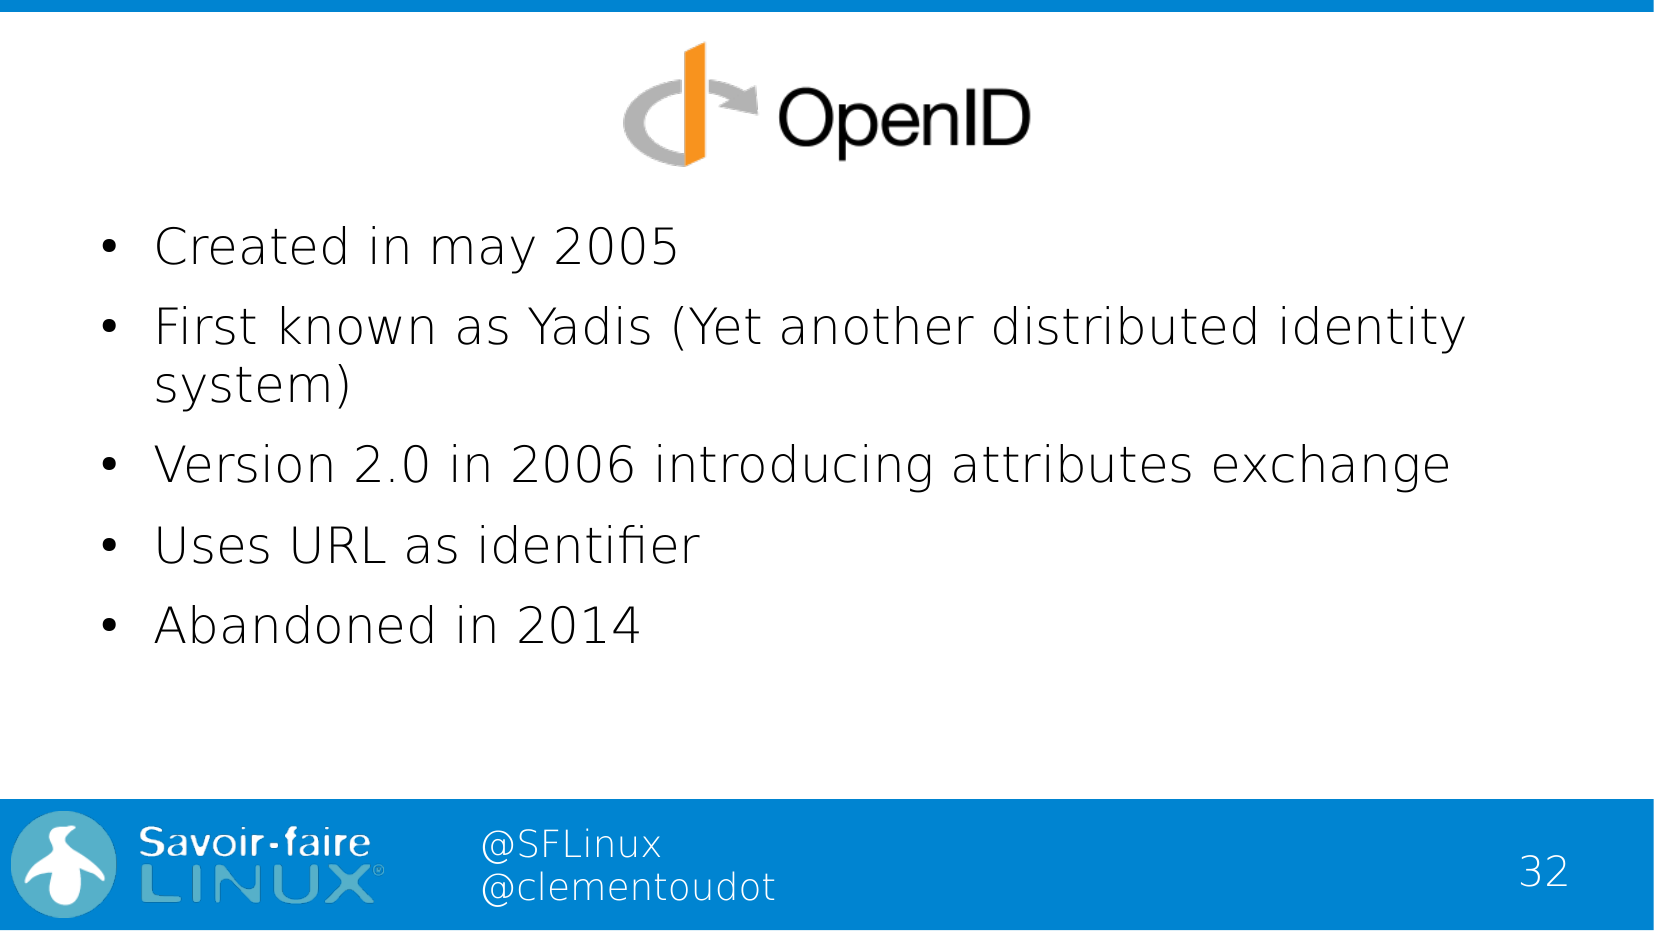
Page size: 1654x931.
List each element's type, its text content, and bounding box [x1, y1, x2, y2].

list Created in may 2005 First known as Yadis (Yet another distributed identity system) Version 2.0 in 2006 introducing attributes exchange Uses URL as identifier Abandoned in 2014 [82, 217, 1571, 758]
picture [11, 811, 384, 918]
picture [610, 23, 1044, 186]
